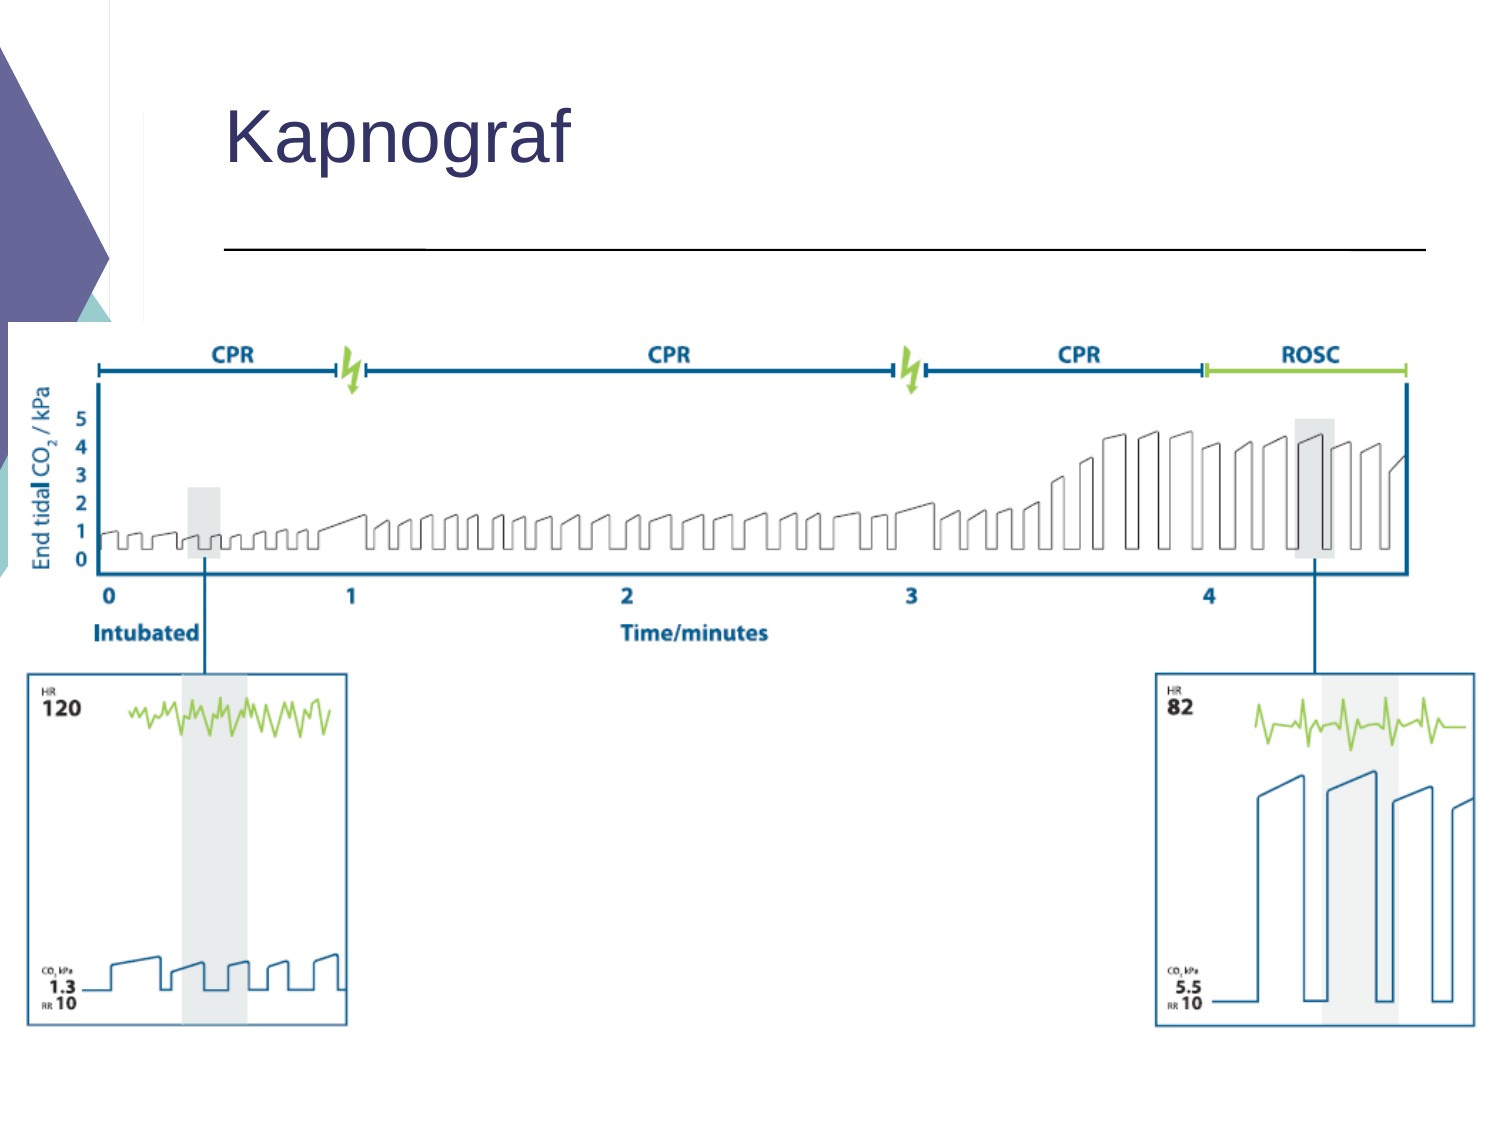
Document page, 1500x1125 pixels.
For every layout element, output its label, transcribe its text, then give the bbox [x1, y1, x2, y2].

title Kapnograf [224, 41, 1424, 236]
picture [8, 322, 1500, 1048]
